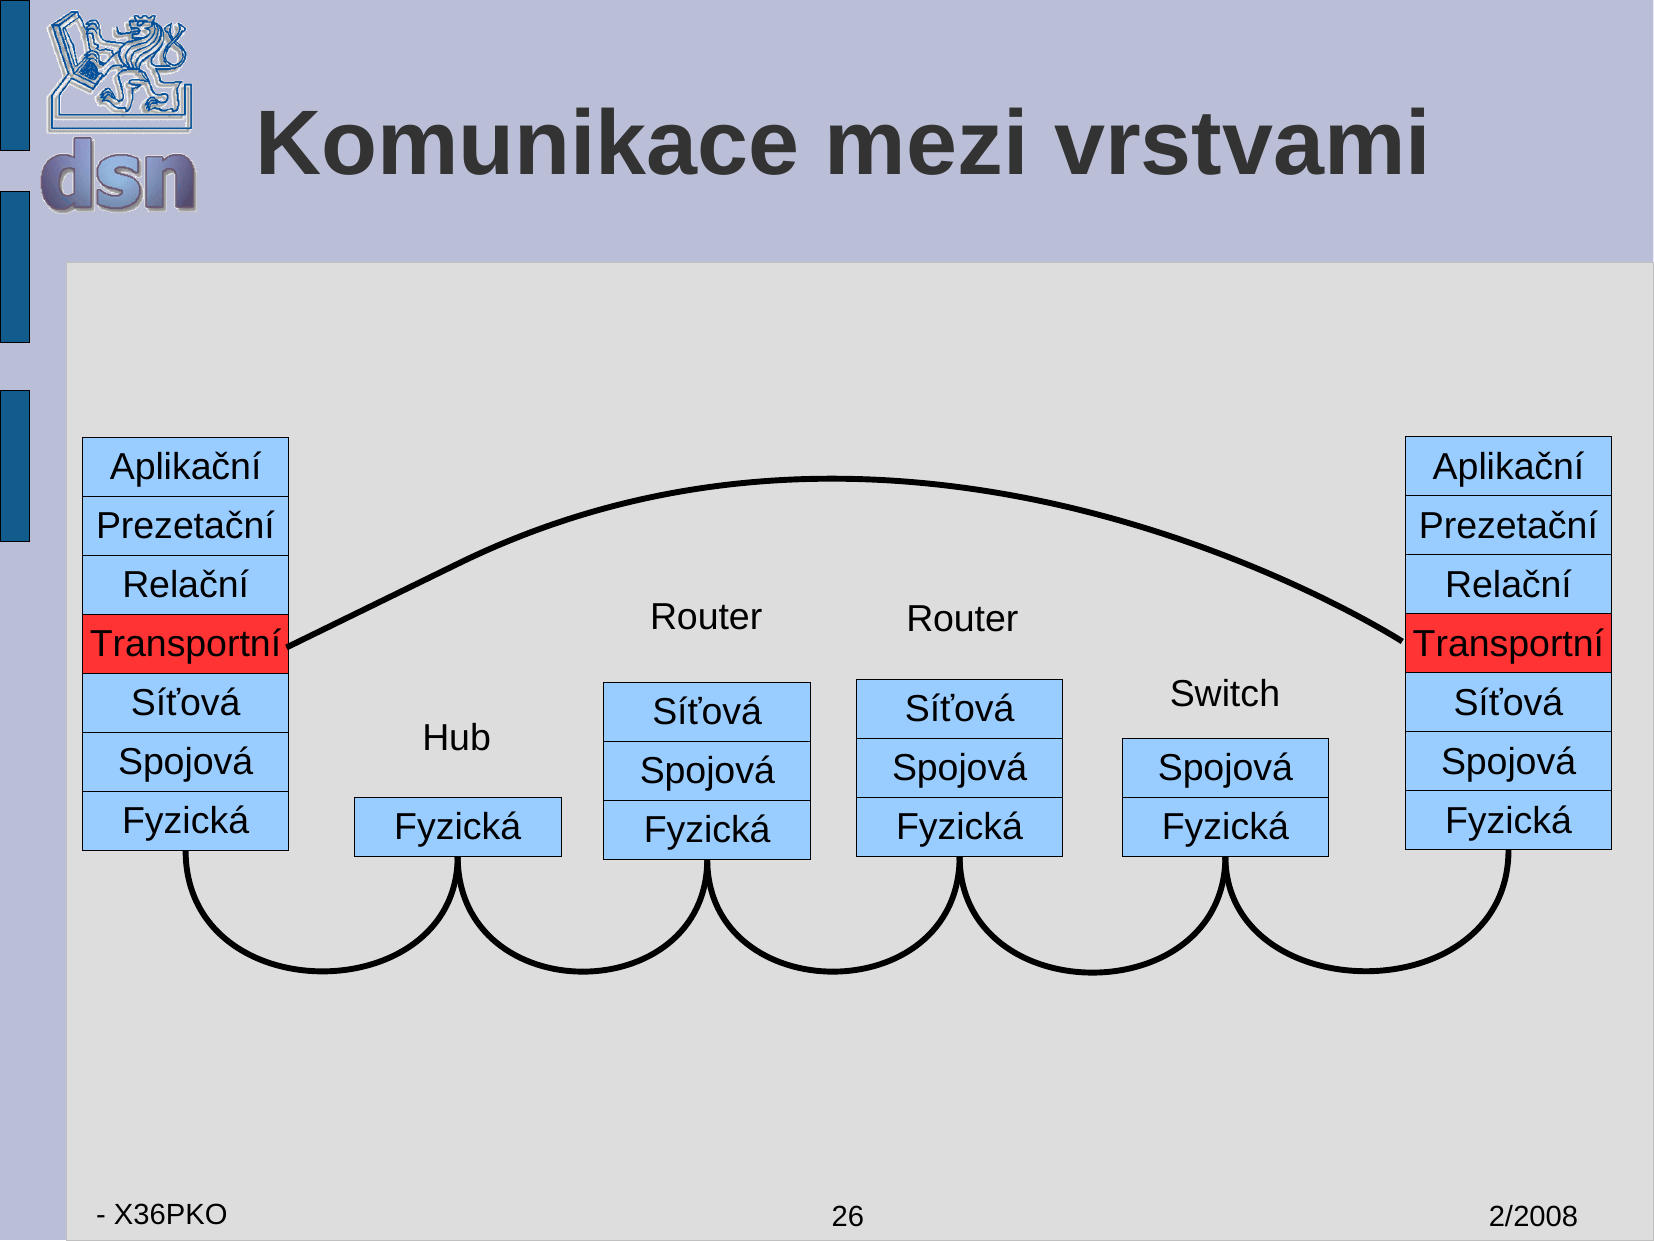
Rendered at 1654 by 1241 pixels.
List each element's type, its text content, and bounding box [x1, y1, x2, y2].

text_box Spojová [82, 732, 289, 791]
text_box Síťová [603, 682, 811, 741]
picture [10, 10, 223, 230]
text_box Router [891, 590, 1034, 648]
text_box Spojová [856, 738, 1063, 797]
text_box Router [635, 588, 778, 646]
text_box Transportní [82, 614, 289, 673]
text_box Hub [407, 708, 506, 766]
title Komunikace mezi vrstvami [210, 39, 1478, 247]
text_box Spojová [1122, 738, 1329, 797]
text_box Prezetační [82, 496, 289, 555]
text_box Transportní [1405, 613, 1612, 672]
text_box Aplikační [1405, 436, 1612, 495]
text_box Switch [1155, 664, 1295, 722]
text_box Spojová [1405, 731, 1612, 790]
text_box Fyzická [603, 800, 811, 860]
text_box Fyzická [1122, 797, 1329, 857]
text_box Prezetační [1405, 495, 1612, 554]
text_box Relační [82, 555, 289, 614]
text_box Fyzická [856, 797, 1063, 857]
text_box Síťová [1405, 672, 1612, 731]
text_box Spojová [603, 741, 811, 800]
text_box Relační [1405, 554, 1612, 613]
text_box Fyzická [82, 791, 289, 851]
text_box Fyzická [1405, 790, 1612, 850]
text_box Síťová [82, 673, 289, 732]
text_box Síťová [856, 679, 1063, 738]
text_box Fyzická [354, 797, 562, 857]
text_box Aplikační [82, 437, 289, 496]
